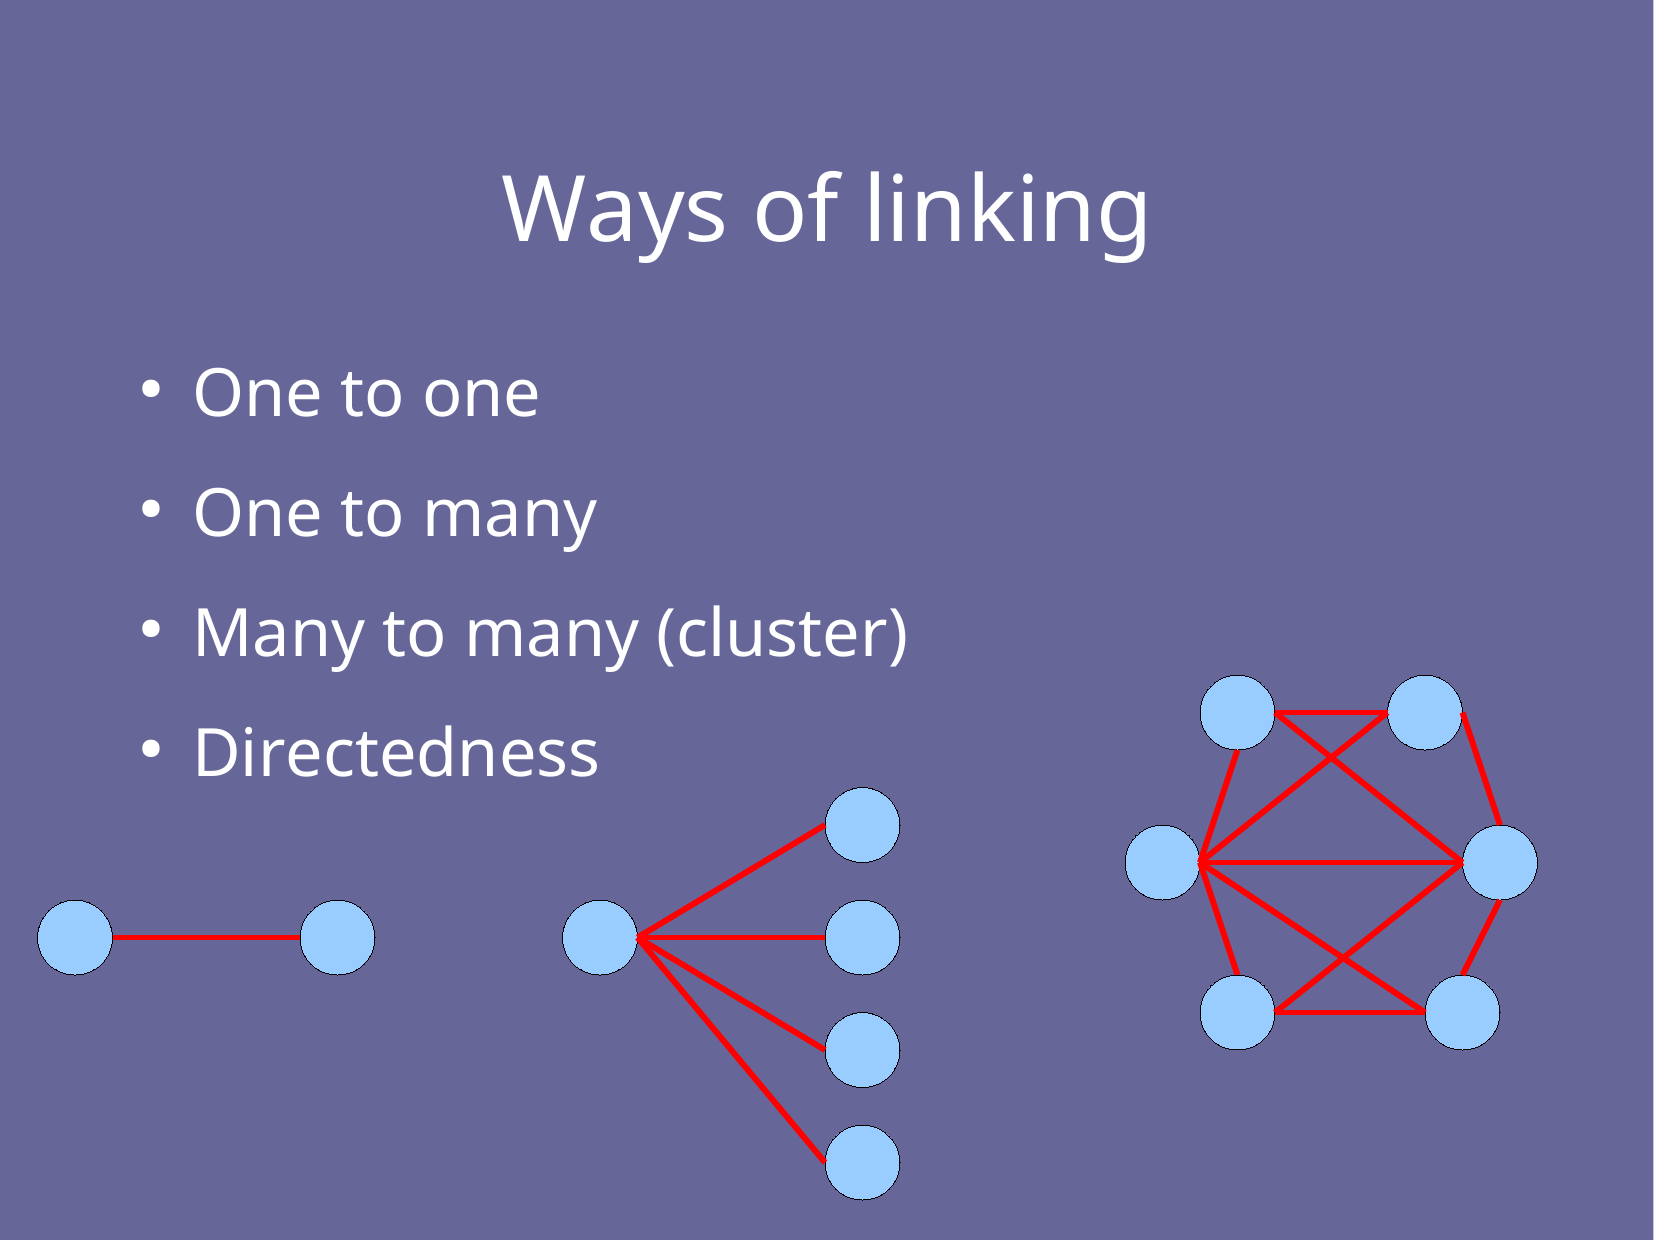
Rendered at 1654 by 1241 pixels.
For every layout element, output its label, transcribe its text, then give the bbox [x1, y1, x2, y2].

title Ways of linking [121, 102, 1534, 310]
text_box [1200, 675, 1276, 751]
text_box [37, 900, 113, 976]
text_box [1387, 675, 1463, 751]
text_box [825, 900, 901, 976]
text_box [300, 900, 376, 976]
text_box [825, 1012, 901, 1088]
text_box [1125, 825, 1201, 901]
text_box [562, 900, 638, 976]
text_box [1200, 975, 1276, 1050]
text_box [825, 787, 901, 863]
text_box [1462, 825, 1538, 901]
text_box [825, 1125, 901, 1201]
text_box [1425, 975, 1501, 1051]
list One to one One to many Many to many (cluster) Directedness [121, 344, 1534, 1127]
